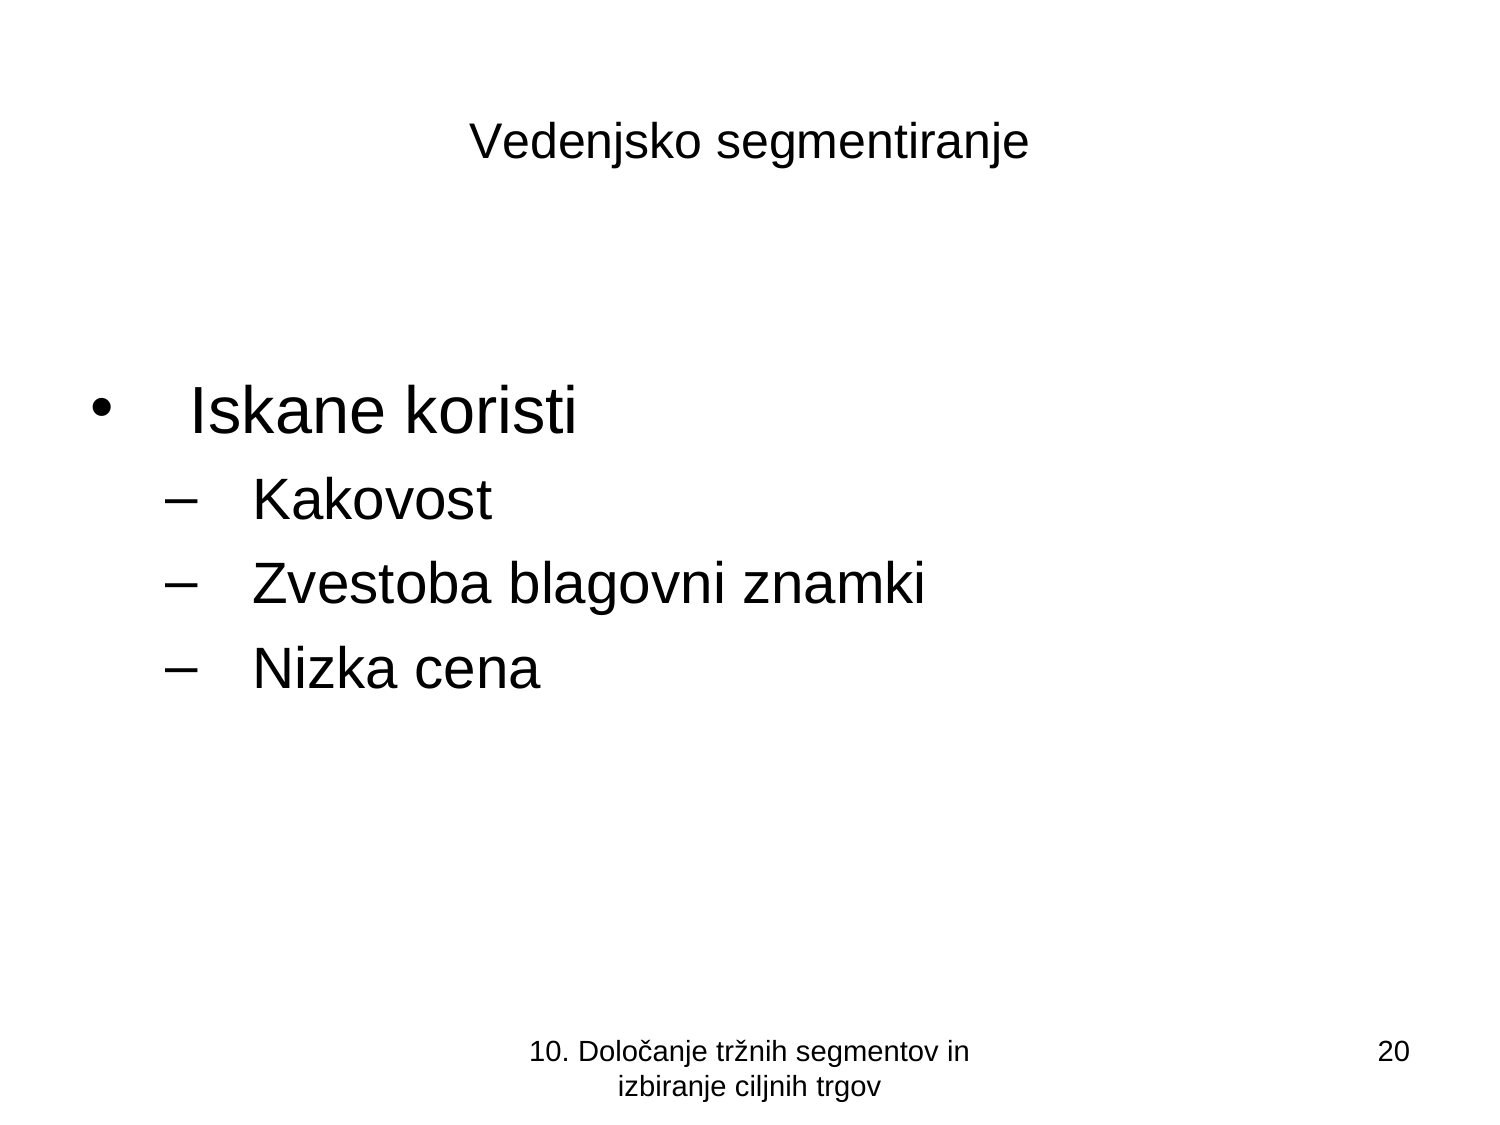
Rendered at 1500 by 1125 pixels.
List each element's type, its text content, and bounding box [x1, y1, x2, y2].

text_box 10. Določanje tržnih segmentov in izbiranje ciljnih trgov [512, 1024, 988, 1103]
title Vedenjsko segmentiranje [75, 45, 1426, 233]
text_box <number> [1074, 1024, 1426, 1103]
list Iskane koristi Kakovost Zvestoba blagovni znamki Nizka cena [75, 262, 1426, 1006]
